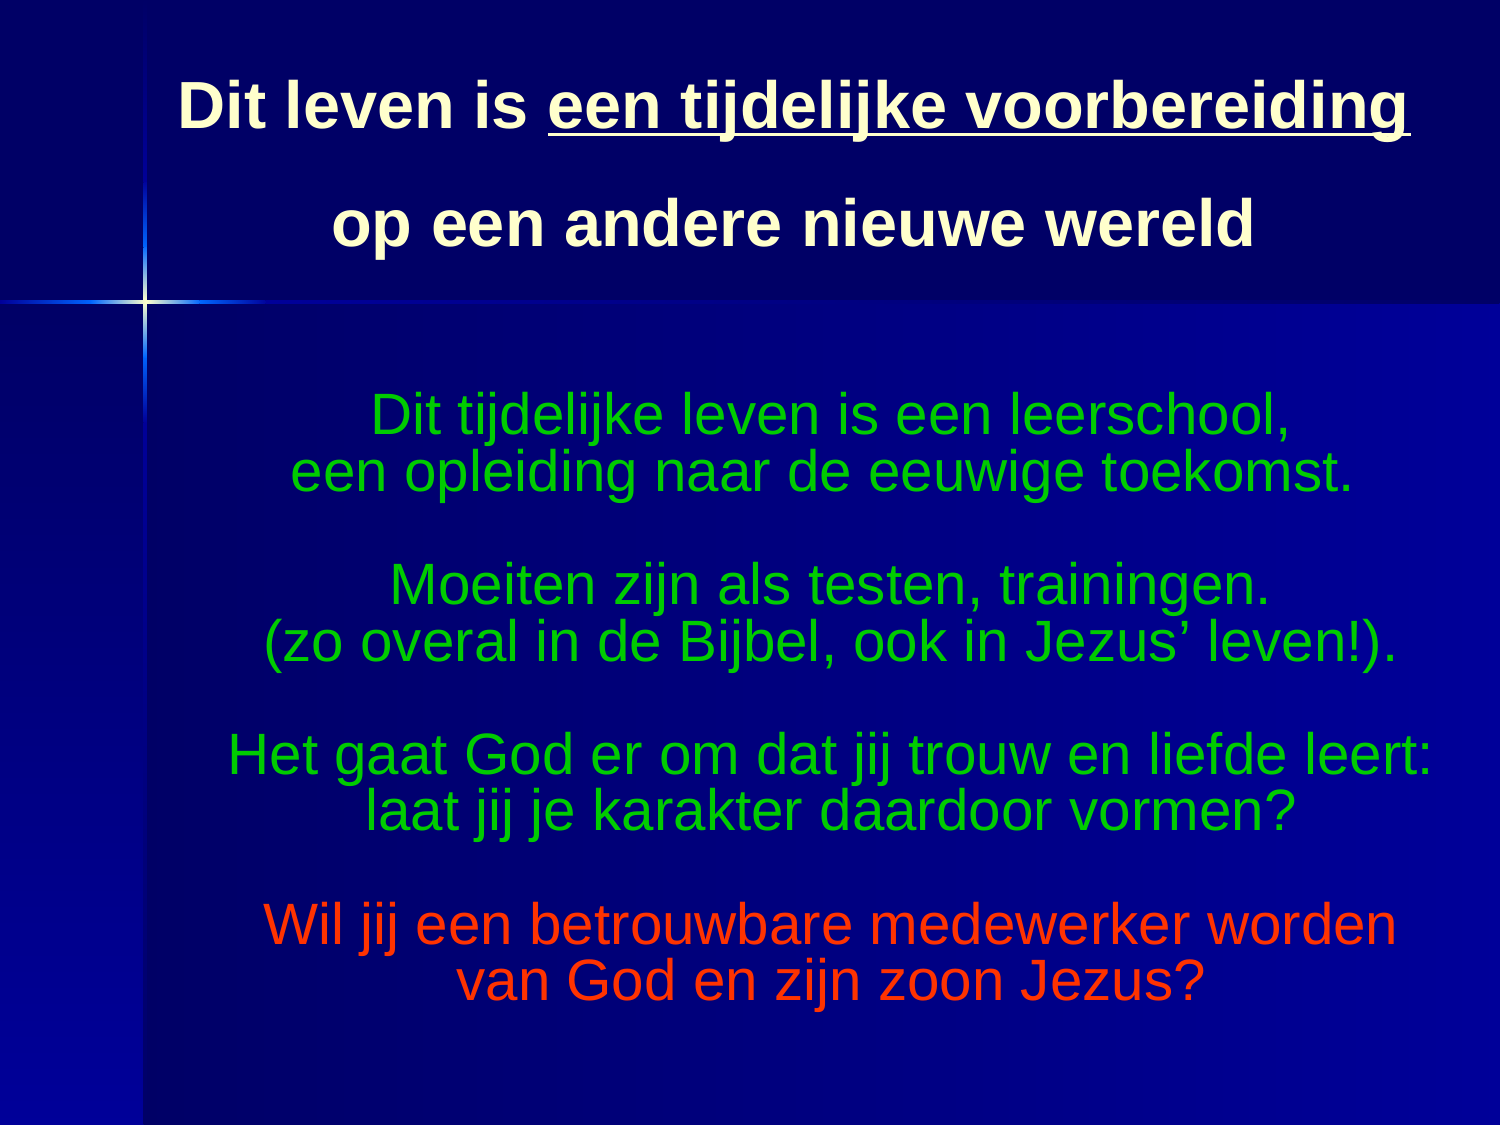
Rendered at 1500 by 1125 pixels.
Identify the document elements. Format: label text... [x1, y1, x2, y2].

text_box Dit leven is een tijdelijke voorbereiding op een andere nieuwe wereld Dit tijdelijke leven is een leerschool, een opleiding naar de eeuwige toekomst. Moeiten zijn als testen, trainingen. (zo overal in de Bijbel, ook in Jezus’ leven!). Het gaat God er om dat jij trouw en liefde leert: laat jij je karakter daardoor vormen? Wil jij een betrouwbare medewerker worden van God en zijn zoon Jezus? [88, 54, 1500, 1020]
